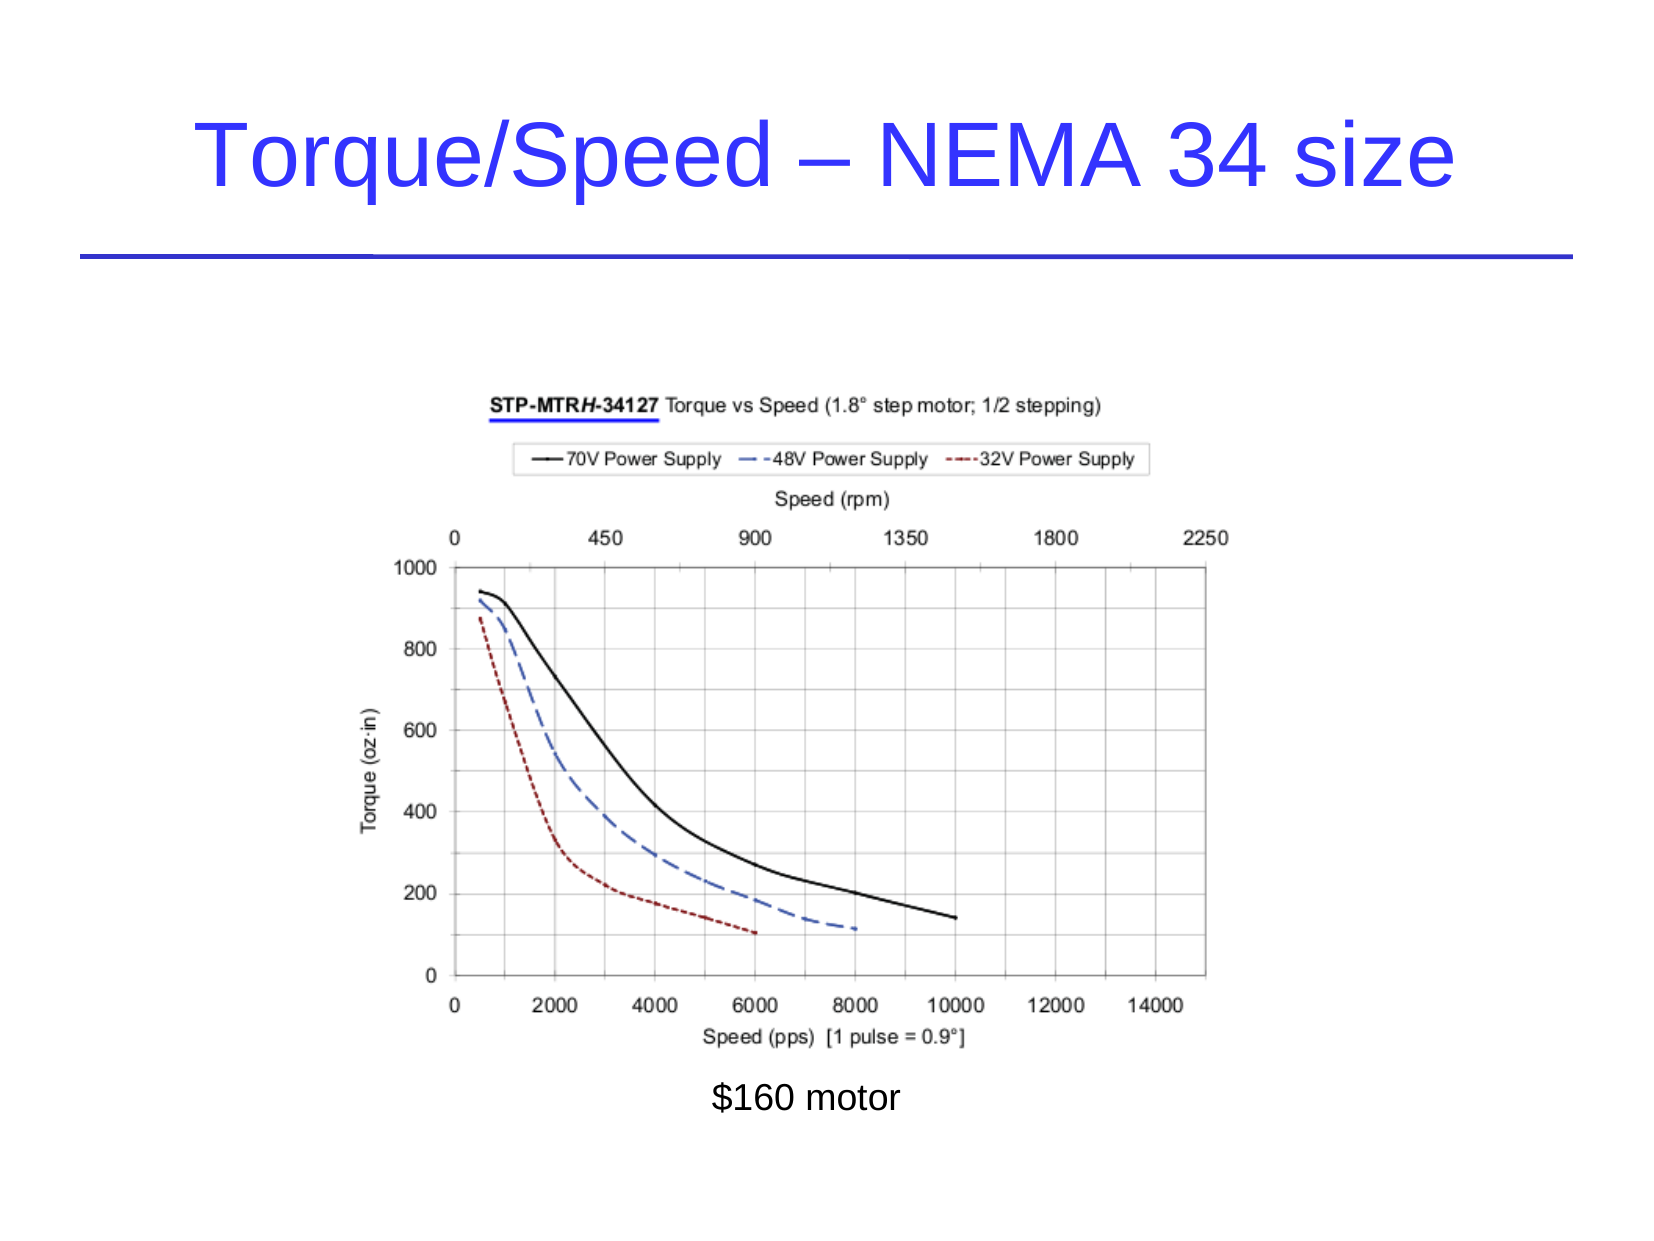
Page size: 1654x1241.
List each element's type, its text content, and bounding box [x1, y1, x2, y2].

picture [346, 378, 1246, 1061]
title Torque/Speed – NEMA 34 size [82, 49, 1571, 257]
text_box $160 motor [697, 1065, 975, 1141]
